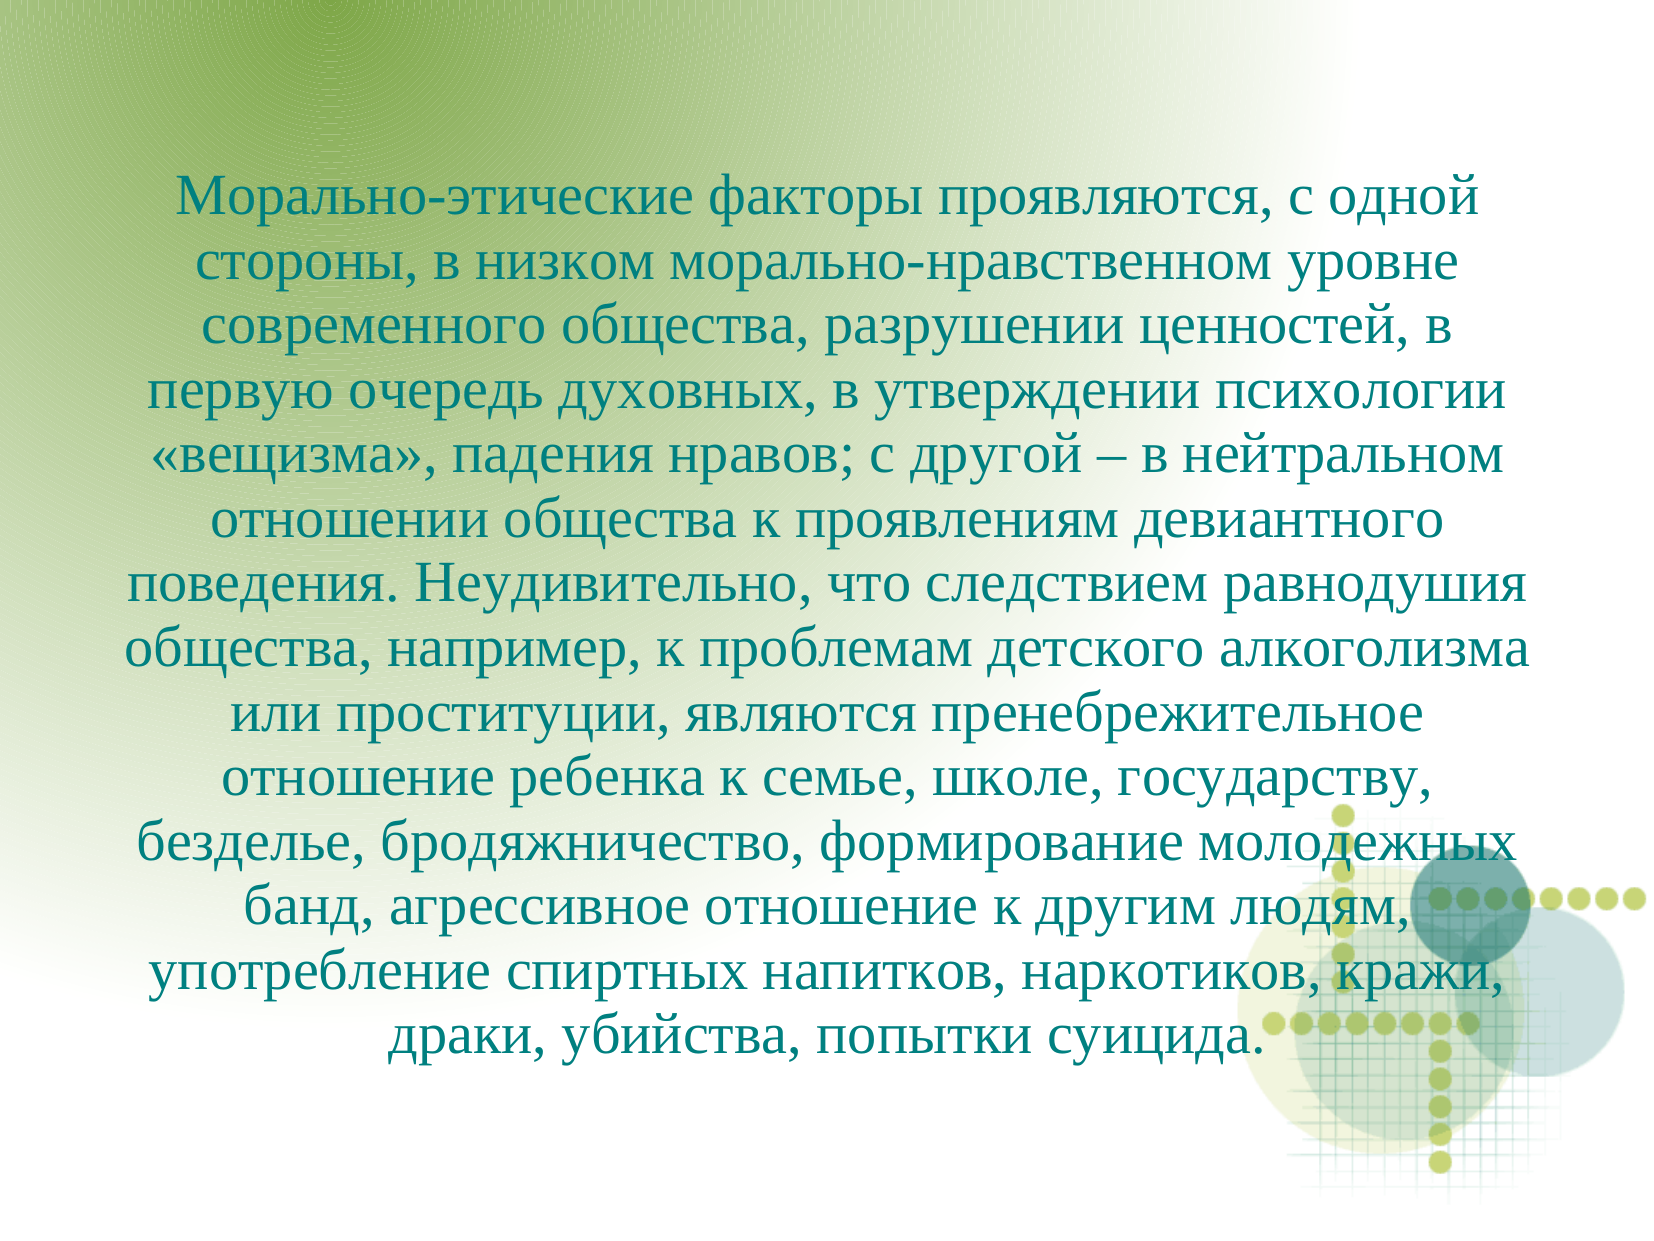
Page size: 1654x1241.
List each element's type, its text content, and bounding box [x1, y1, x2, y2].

subtitle Морально-этические факторы проявляются, с одной стороны, в низком морально-нравственном уровне современного общества, разрушении ценностей, в первую очередь духовных, в утверждении психологии «вещизма», падения нравов; с другой – в нейтральном отношении общества к проявлениям девиантного поведения. Неудивительно, что следствием равнодушия общества, например, к проблемам детского алкоголизма или проституции, являются пренебрежительное отношение ребенка к семье, школе, государству, безделье, бродяжничество, формирование молодежных банд, агрессивное отношение к другим людям, употребление спиртных напитков, наркотиков, кражи, драки, убийства, попытки суицида. [121, 102, 1534, 1126]
picture [1224, 792, 1654, 1211]
